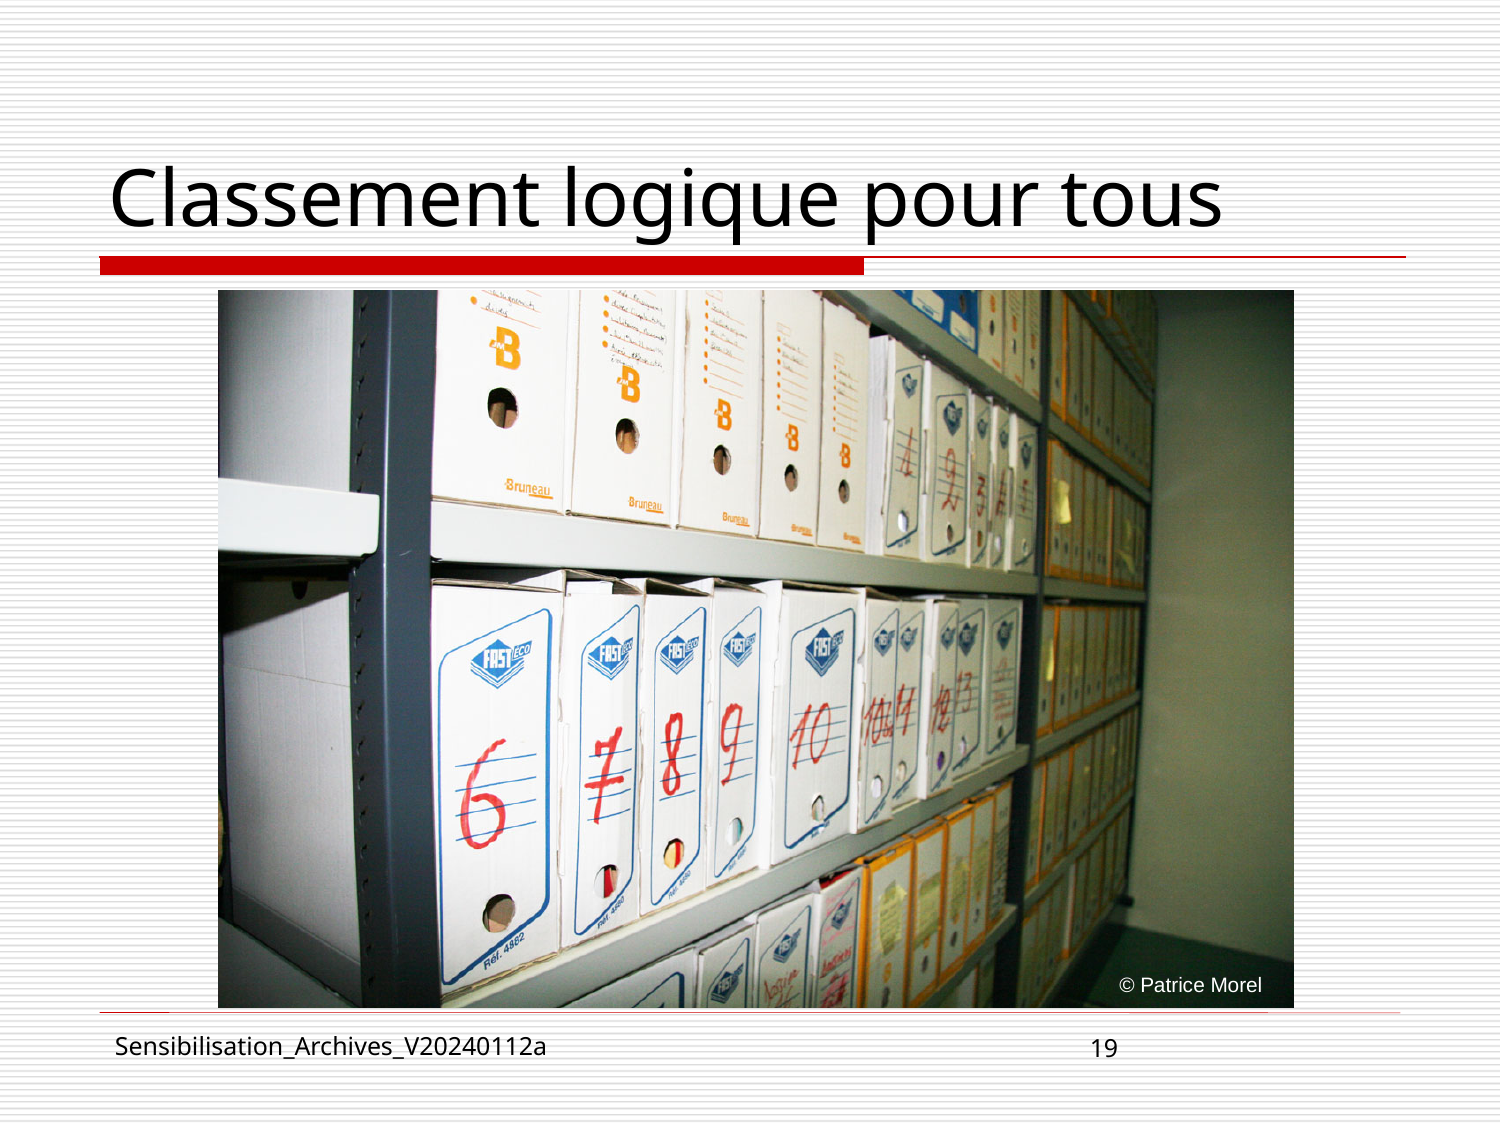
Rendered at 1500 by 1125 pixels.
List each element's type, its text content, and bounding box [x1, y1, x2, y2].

picture [0, 0, 1500, 1125]
text_box Sensibilisation_Archives_V20240112a [100, 1023, 989, 1101]
text_box © Patrice Morel [1104, 964, 1282, 1005]
title Classement logique pour tous [94, 50, 1407, 250]
text_box 33 [1074, 1024, 1400, 1103]
